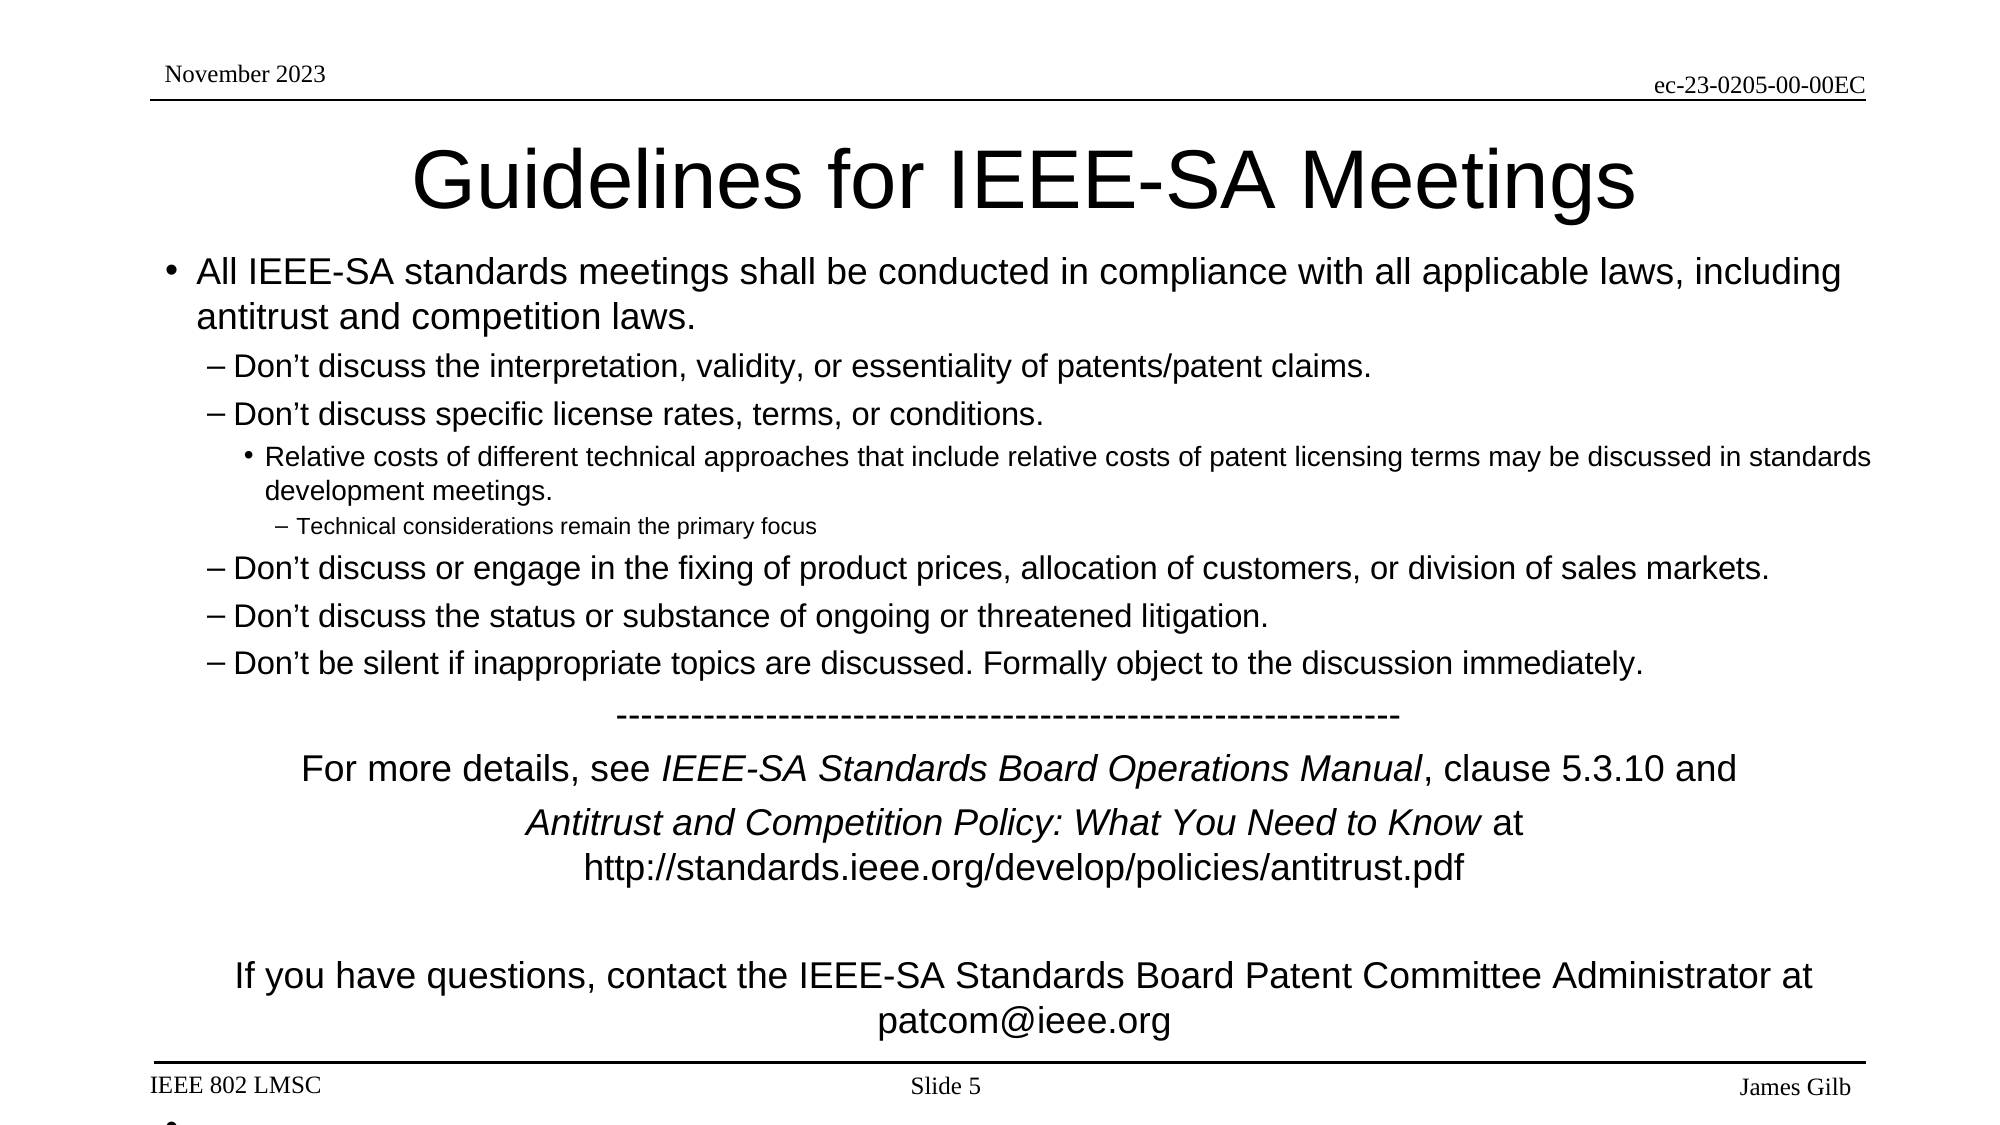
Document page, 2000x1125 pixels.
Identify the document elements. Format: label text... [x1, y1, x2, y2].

list All IEEE-SA standards meetings shall be conducted in compliance with all applicable laws, including antitrust and competition laws. Don’t discuss the interpretation, validity, or essentiality of patents/patent claims. Don’t discuss specific license rates, terms, or conditions. Relative costs of different technical approaches that include relative costs of patent licensing terms may be discussed in standards development meetings. Technical considerations remain the primary focus Don’t discuss or engage in the fixing of product prices, allocation of customers, or division of sales markets. Don’t discuss the status or substance of ongoing or threatened litigation. Don’t be silent if inappropriate topics are discussed. Formally object to the discussion immediately. --------------------------------------------------------------- For more details, see IEEE-SA Standards Board Operations Manual, clause 5.3.10 and Antitrust and Competition Policy: What You Need to Know at http://standards.ieee.org/develop/policies/antitrust.pdf If you have questions, contact the IEEE-SA Standards Board Patent Committee Administrator at patcom@ieee.org [149, 239, 1900, 1051]
title Guidelines for IEEE-SA Meetings [149, 112, 1900, 238]
